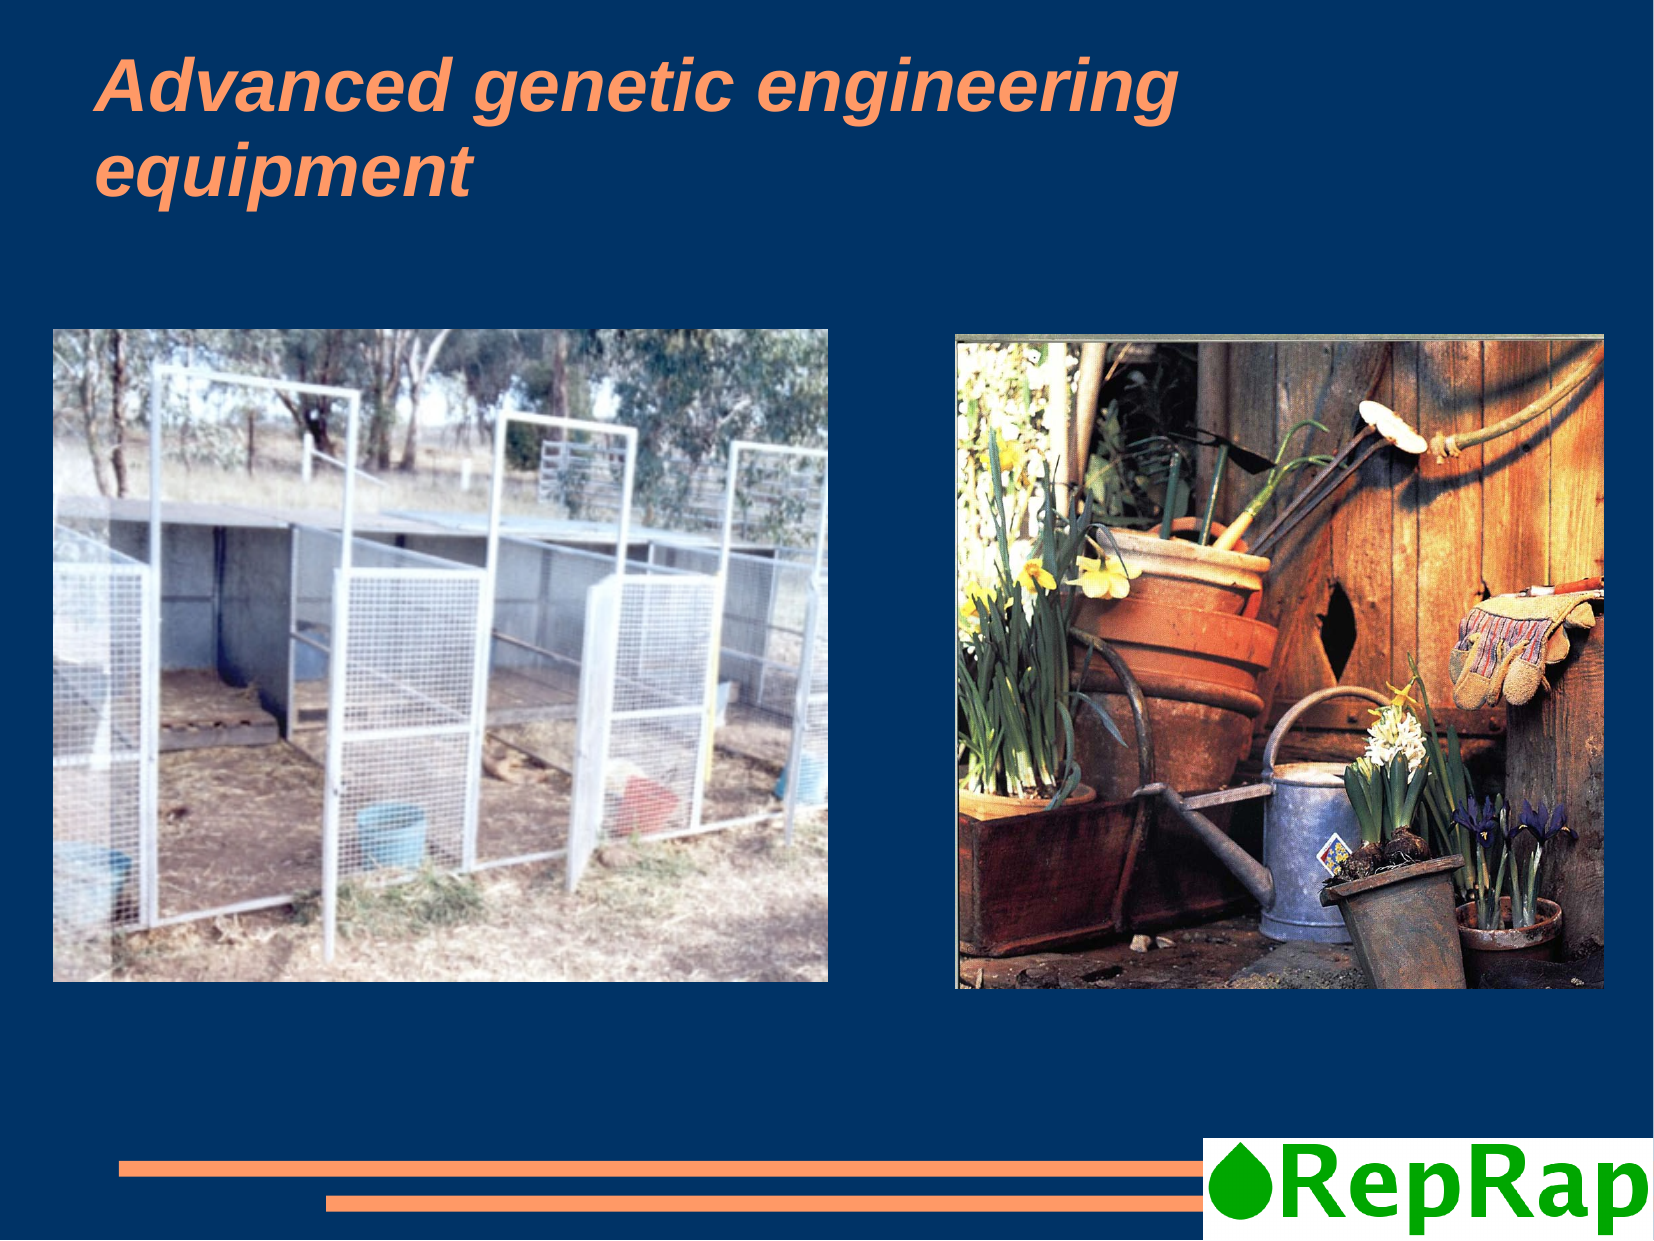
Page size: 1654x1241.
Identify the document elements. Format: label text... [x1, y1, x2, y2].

picture [53, 329, 828, 982]
picture [955, 334, 1604, 989]
picture [1203, 1138, 1654, 1241]
title Advanced genetic engineering equipment [94, 40, 1489, 216]
